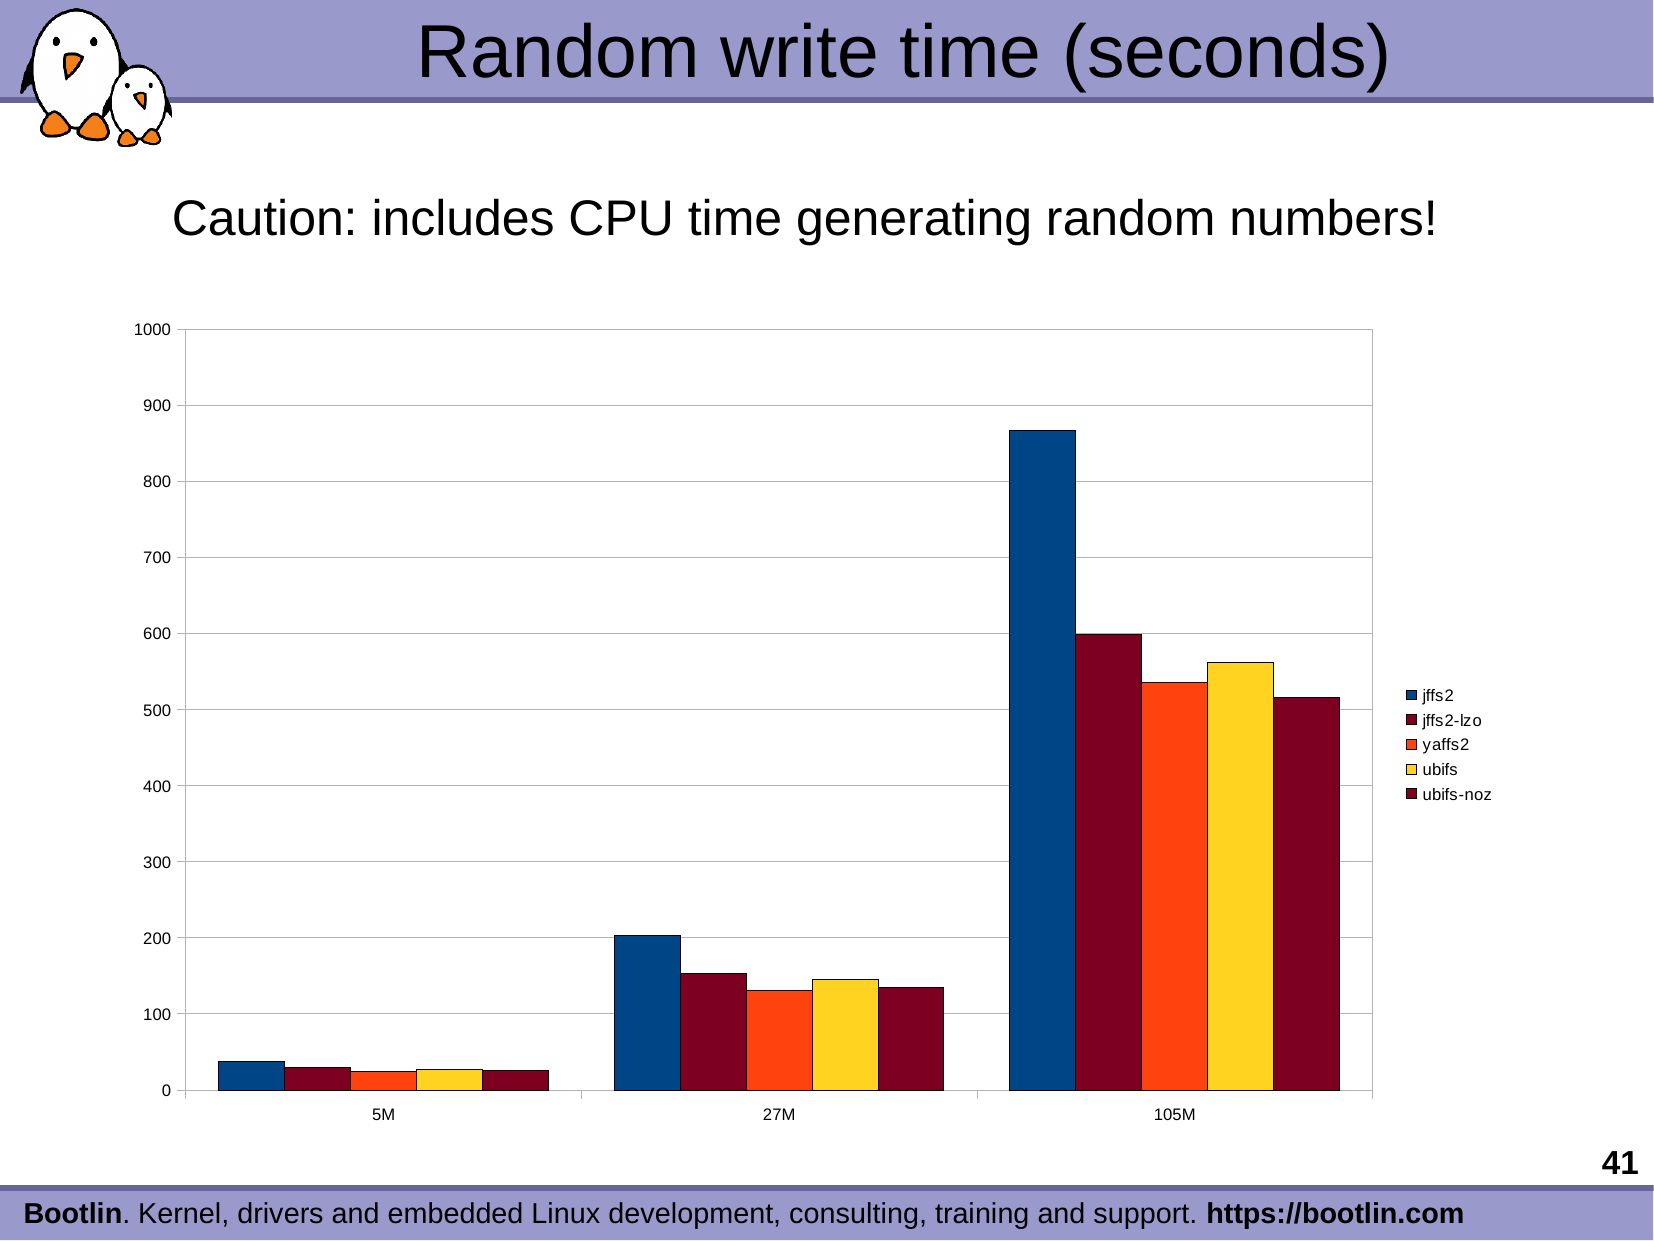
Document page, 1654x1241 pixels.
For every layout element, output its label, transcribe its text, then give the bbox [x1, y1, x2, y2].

title Random write time (seconds) [178, 5, 1631, 97]
text_box Caution: includes CPU time generating random numbers! [171, 190, 1439, 253]
picture [20, 8, 172, 147]
chart [105, 304, 1518, 1155]
